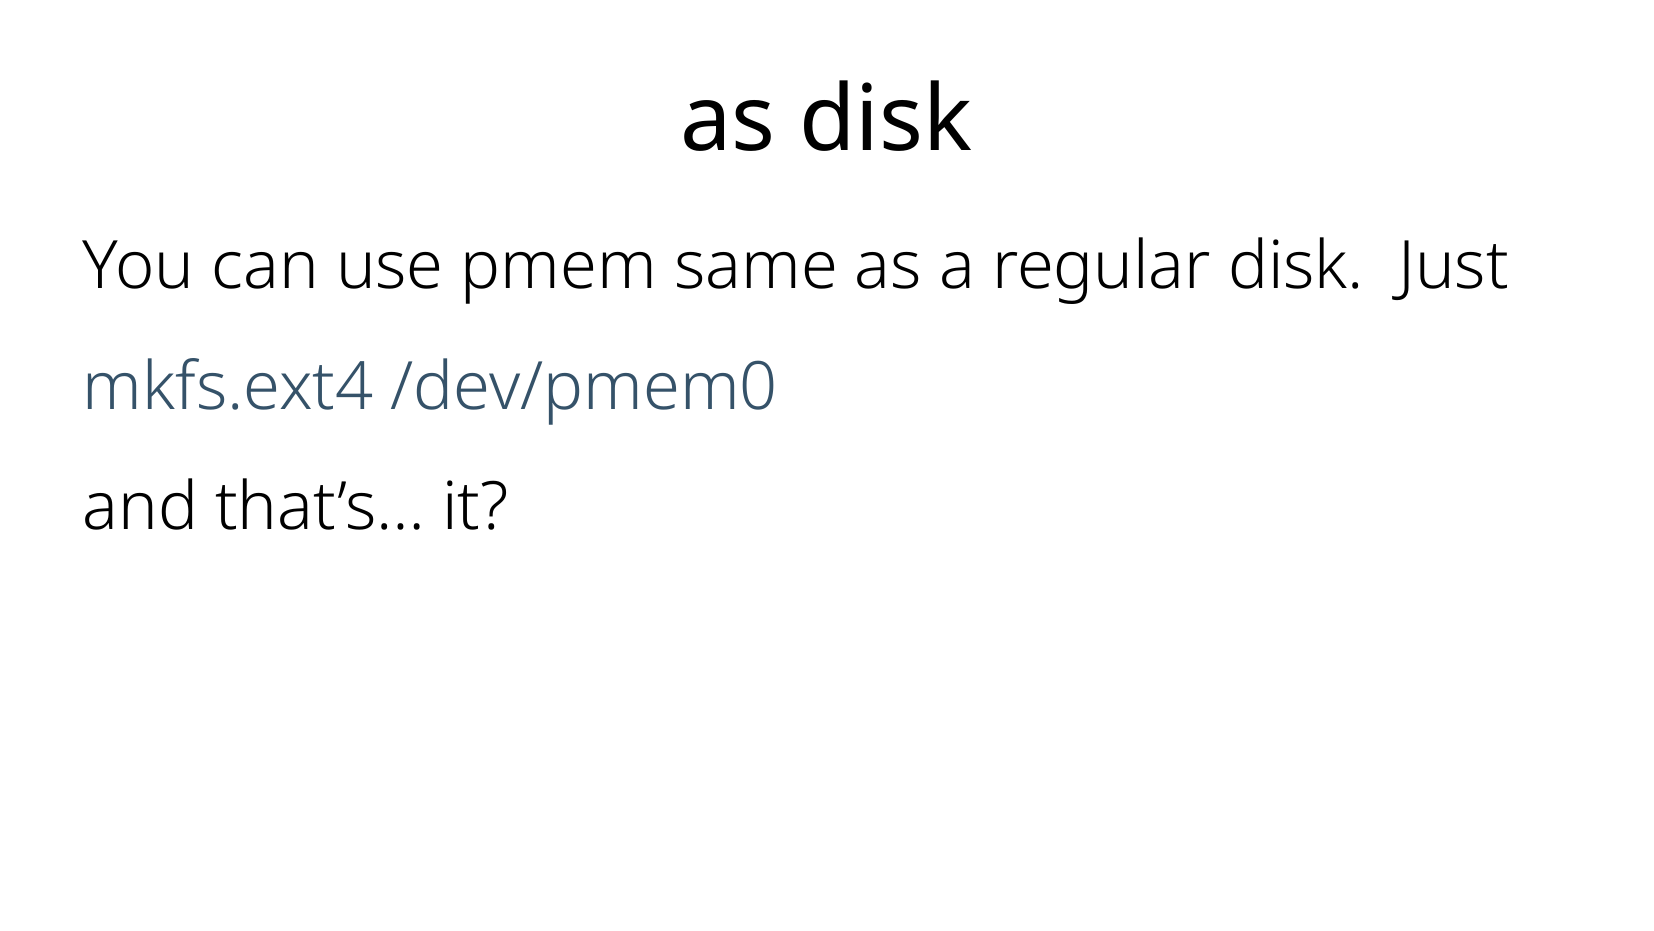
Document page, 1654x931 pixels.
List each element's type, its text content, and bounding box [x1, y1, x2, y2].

list You can use pmem same as a regular disk. Just mkfs.ext4 /dev/pmem0 and that’s… it? [82, 217, 1571, 758]
title as disk [82, 37, 1571, 193]
